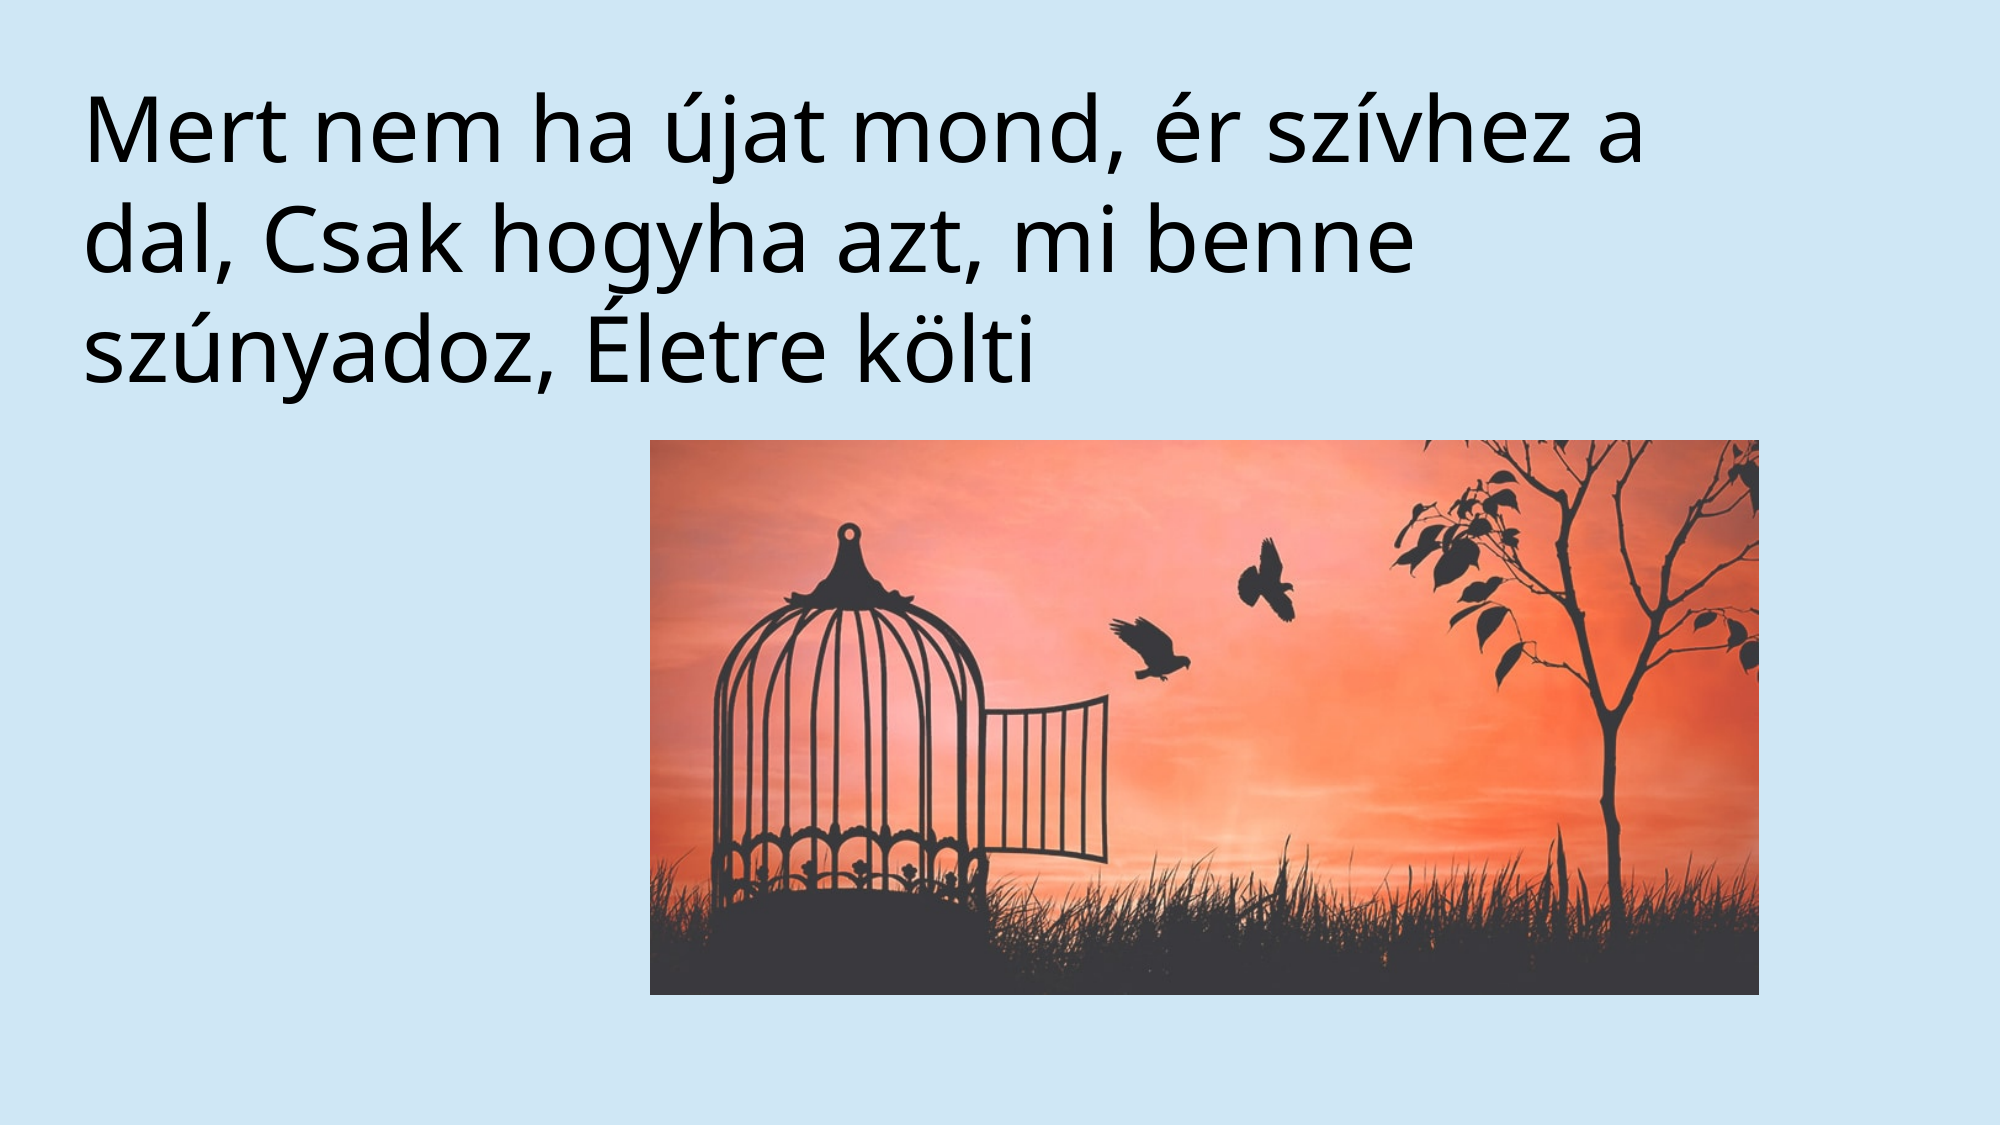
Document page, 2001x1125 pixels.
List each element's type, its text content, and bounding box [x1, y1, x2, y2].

text_box Mert nem ha újat mond, ér szívhez a dal, Csak hogyha azt, mi benne szúnyadoz, Életre költi [67, 63, 1786, 409]
picture [650, 440, 1759, 995]
